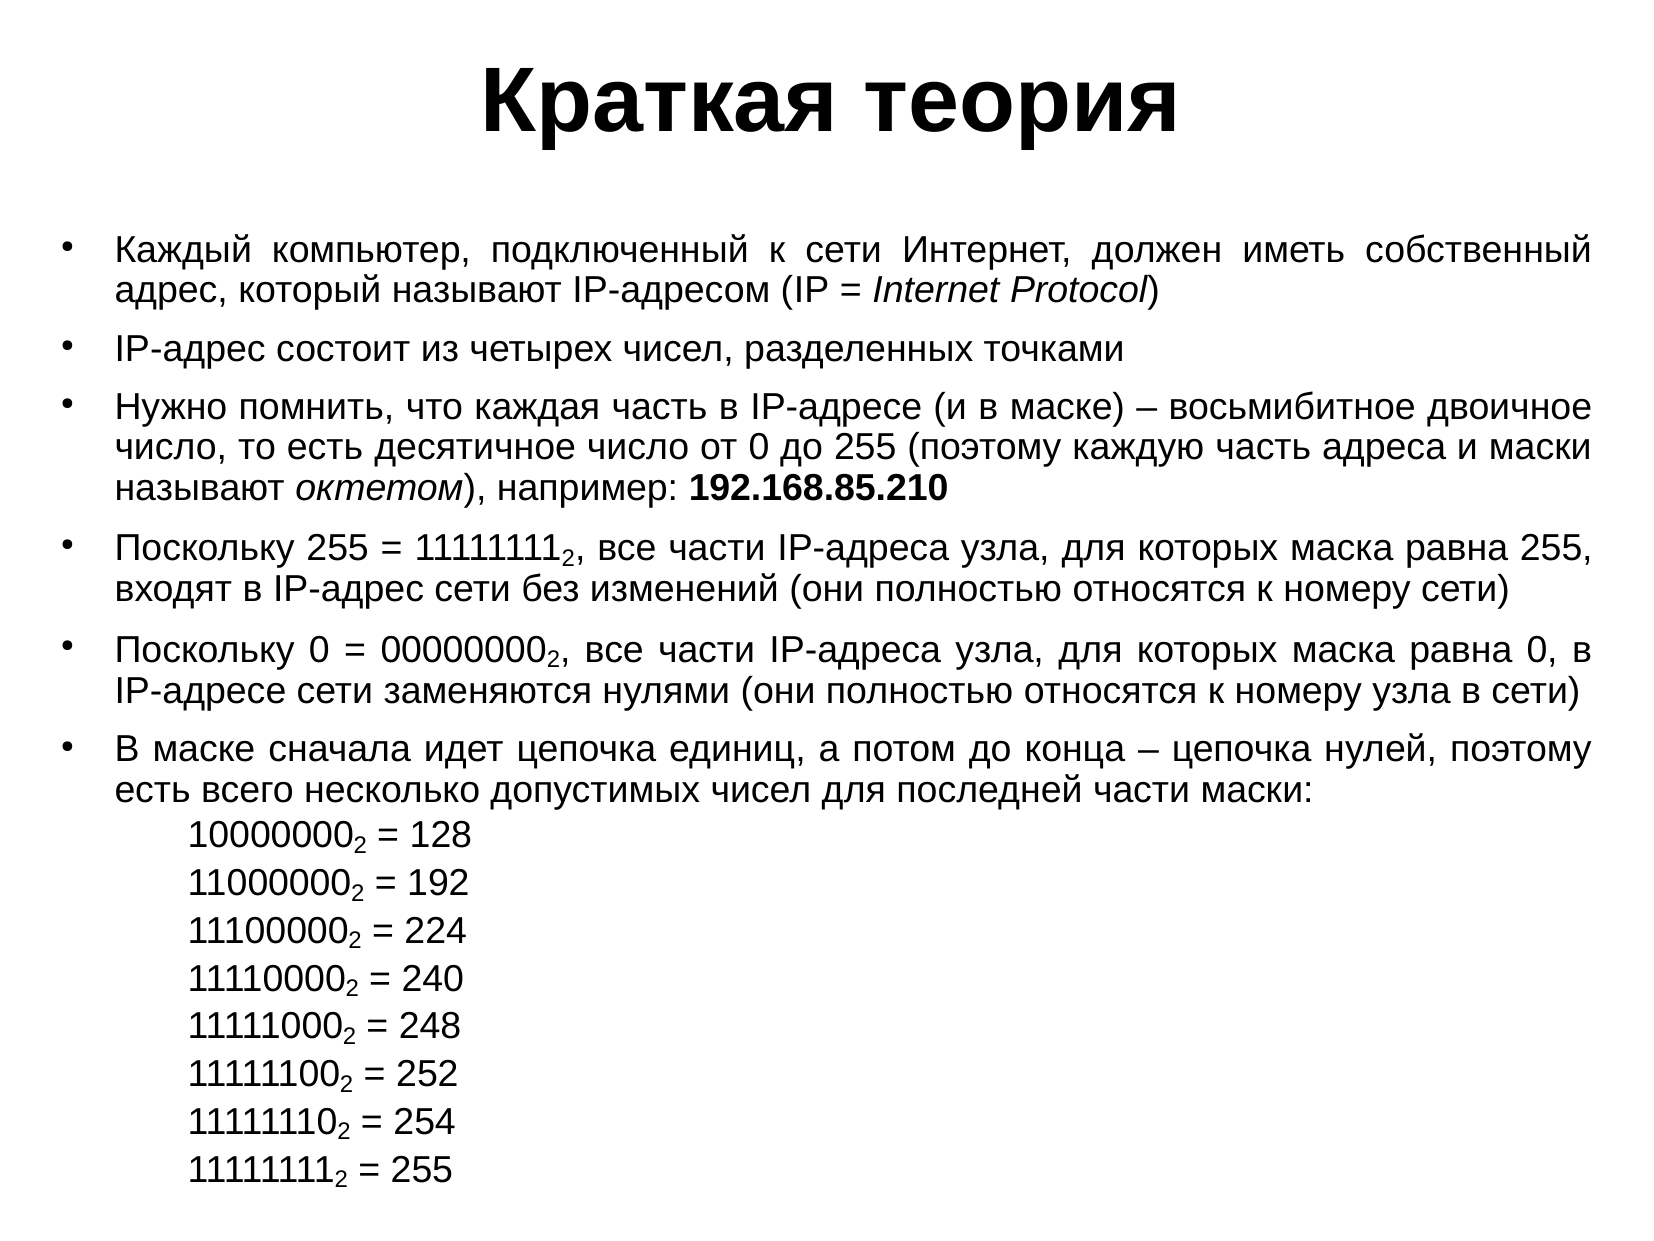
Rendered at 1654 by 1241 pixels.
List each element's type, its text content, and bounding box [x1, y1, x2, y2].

title Краткая теория [82, 20, 1571, 222]
list Каждый компьютер, подключенный к сети Интернет, должен иметь собственный адрес, который называют IP-адресом (IP = Internet Protocol) IP-адрес состоит из четырех чисел, разделенных точками Нужно помнить, что каждая часть в IP-адресе (и в маске) – восьмибитное двоичное число, то есть десятичное число от 0 до 255 (поэтому каждую часть адреса и маски называют октетом), например: 192.168.85.210 Поскольку 255 = 111111112, все части IP-адреса узла, для которых маска равна 255, входят в IP-адрес сети без изменений (они полностью относятся к номеру сети) Поскольку 0 = 000000002, все части IP-адреса узла, для которых маска равна 0, в IP-адресе сети заменяются нулями (они полностью относятся к номеру узла в сети) В маске сначала идет цепочка единиц, а потом до конца – цепочка нулей, поэтому есть всего несколько допустимых чисел для последней части маски: 100000002 = 128 110000002 = 192 111000002 = 224 111100002 = 240 111110002 = 248 111111002 = 252 111111102 = 254 111111112 = 255 [32, 222, 1609, 1217]
